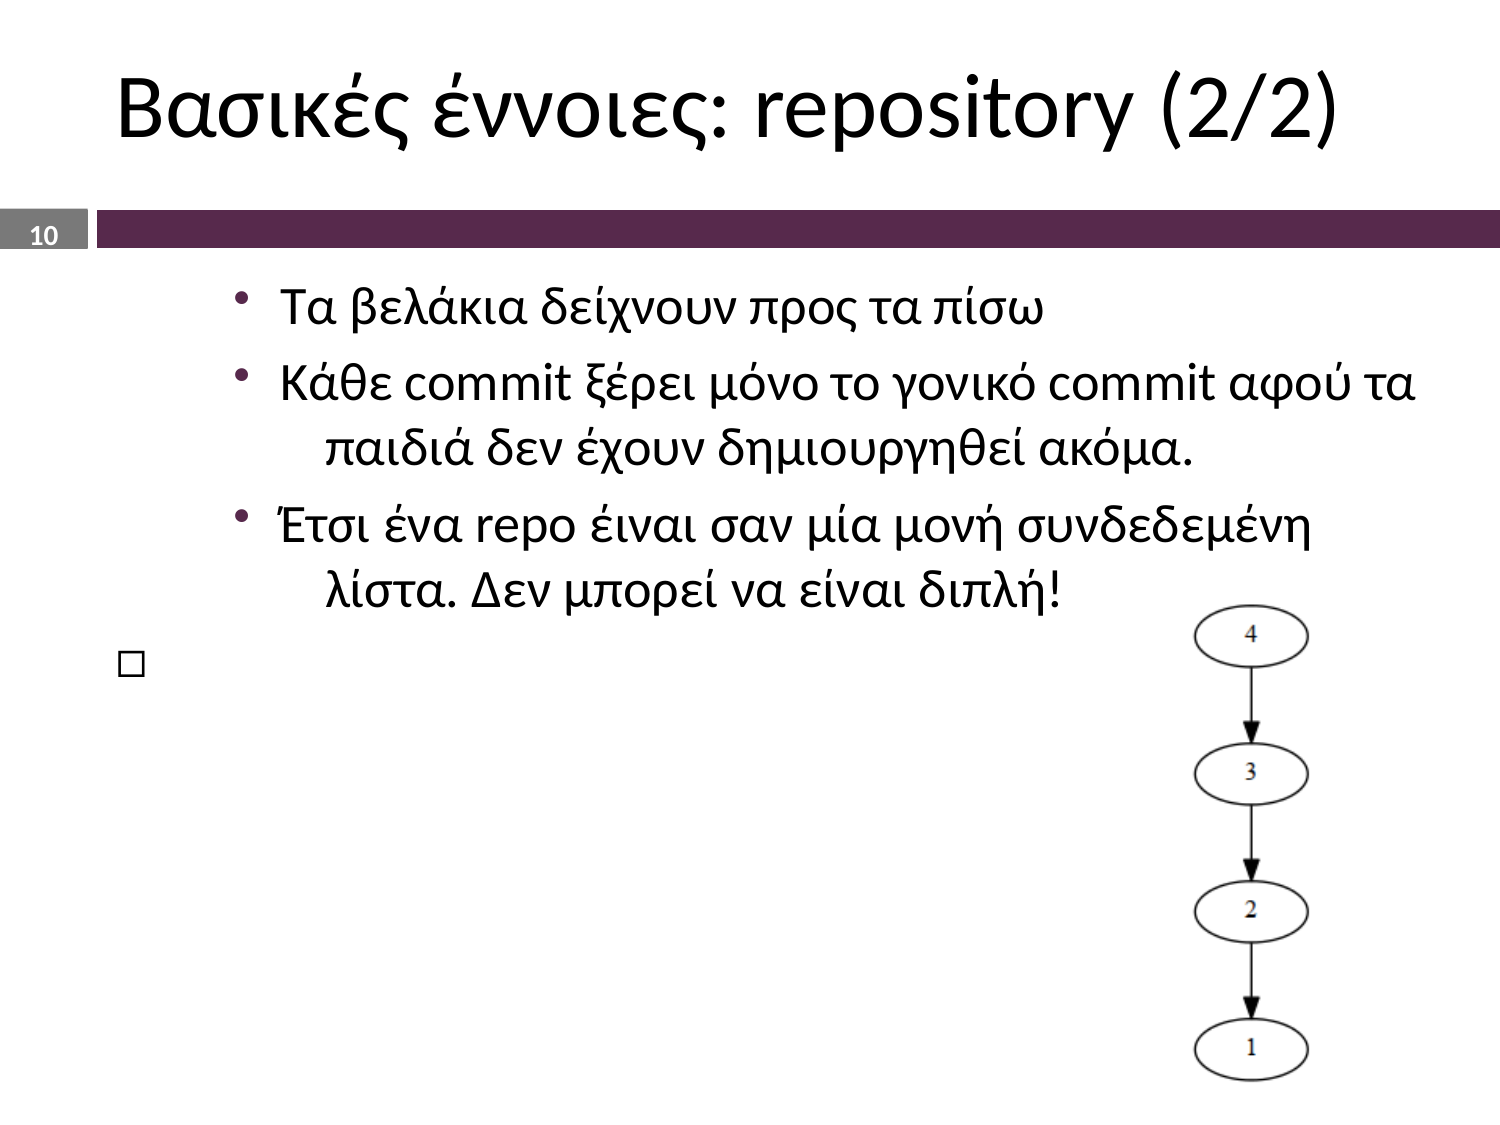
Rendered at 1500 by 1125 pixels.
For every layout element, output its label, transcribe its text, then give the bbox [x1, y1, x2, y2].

text_box [0, 208, 88, 249]
picture [1187, 597, 1317, 1091]
list Τα βελάκια δείχνουν προς τα πίσω Κάθε commit ξέρει μόνο το γονικό commit αφού τα παιδιά δεν έχουν δημιουργηθεί ακόμα. Έτσι ένα repo έιναι σαν μία μονή συνδεδεμένη λίστα. Δεν μπορεί να είναι διπλή! [100, 262, 1438, 1000]
title Βασικές έννοιες: repository (2/2) [100, 19, 1438, 182]
